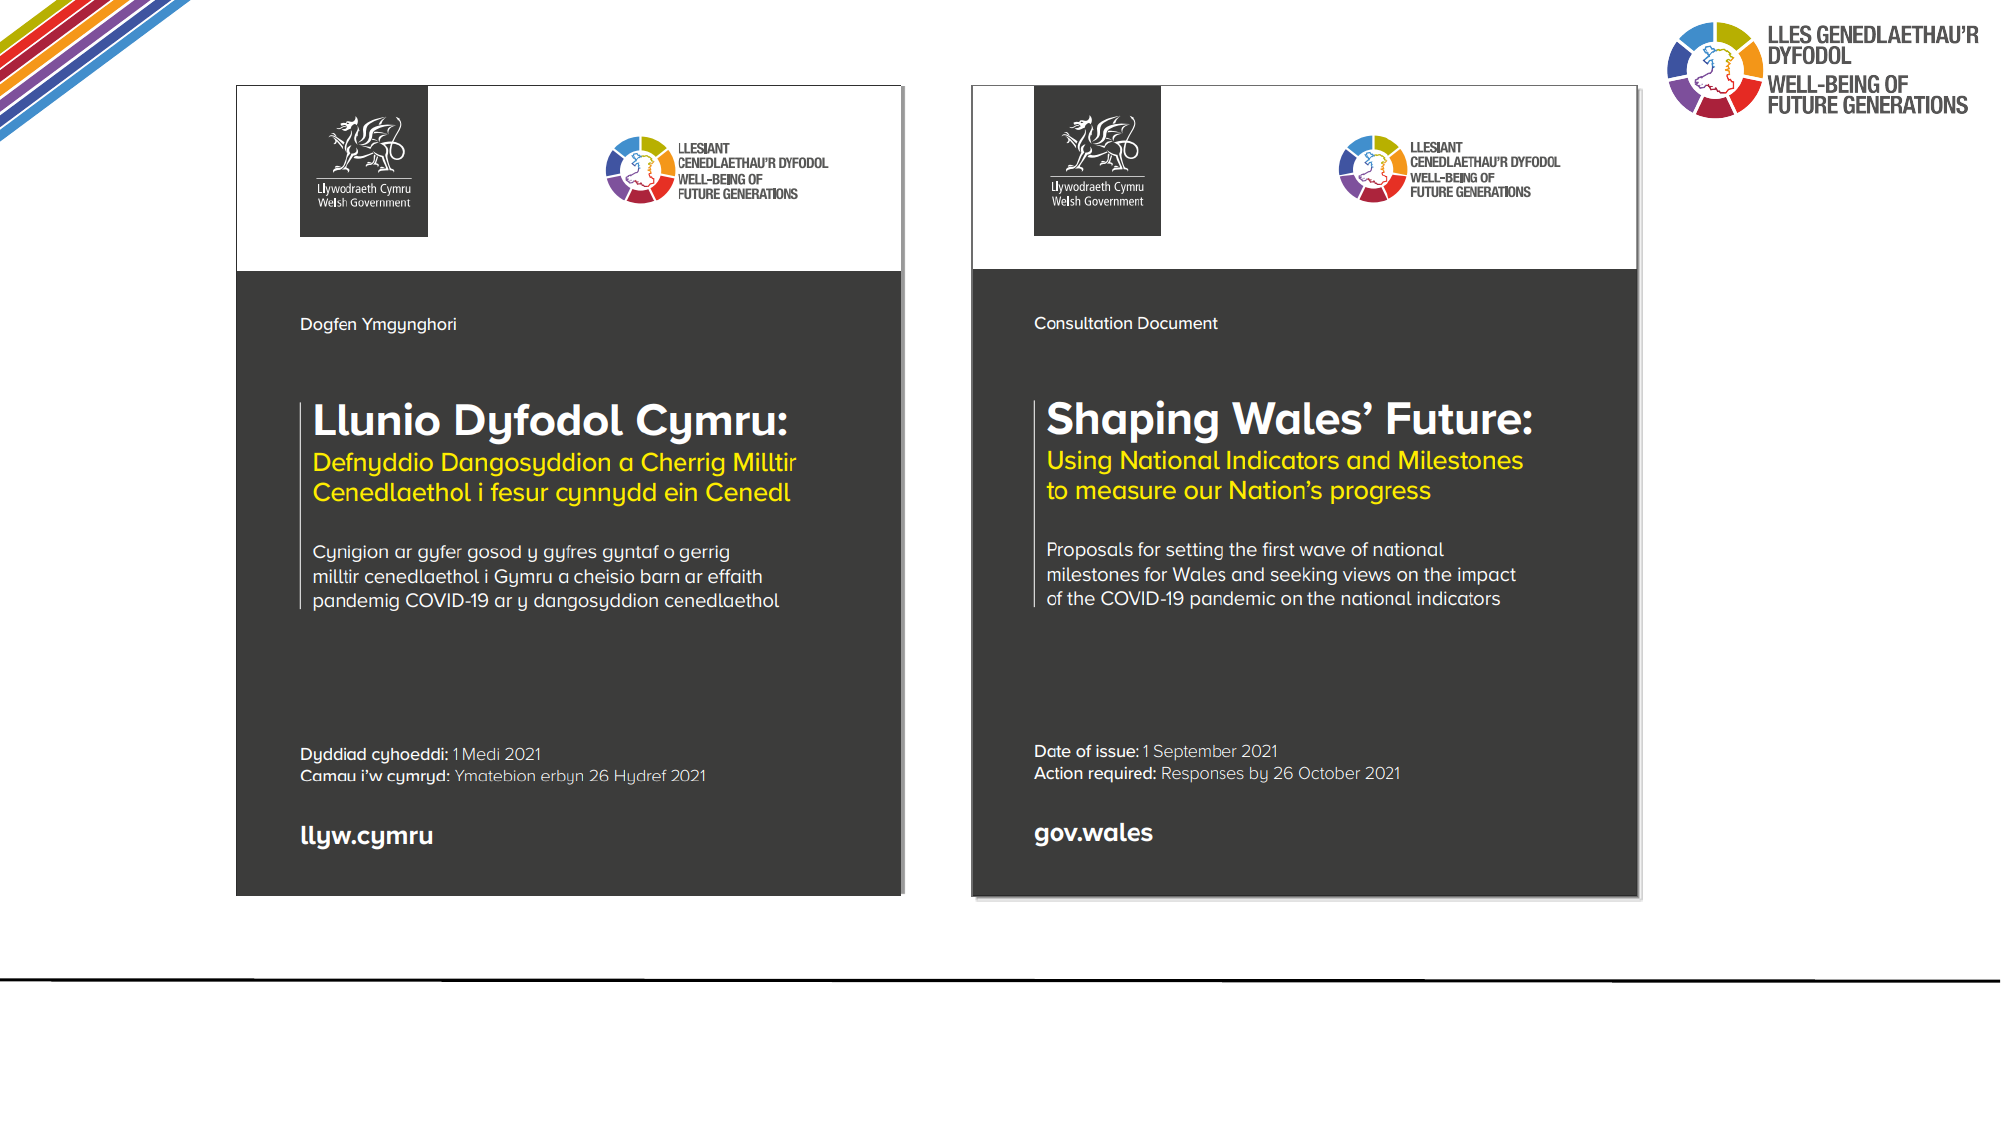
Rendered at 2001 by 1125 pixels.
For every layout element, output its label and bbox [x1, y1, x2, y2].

picture [236, 86, 901, 896]
picture [972, 86, 1637, 896]
